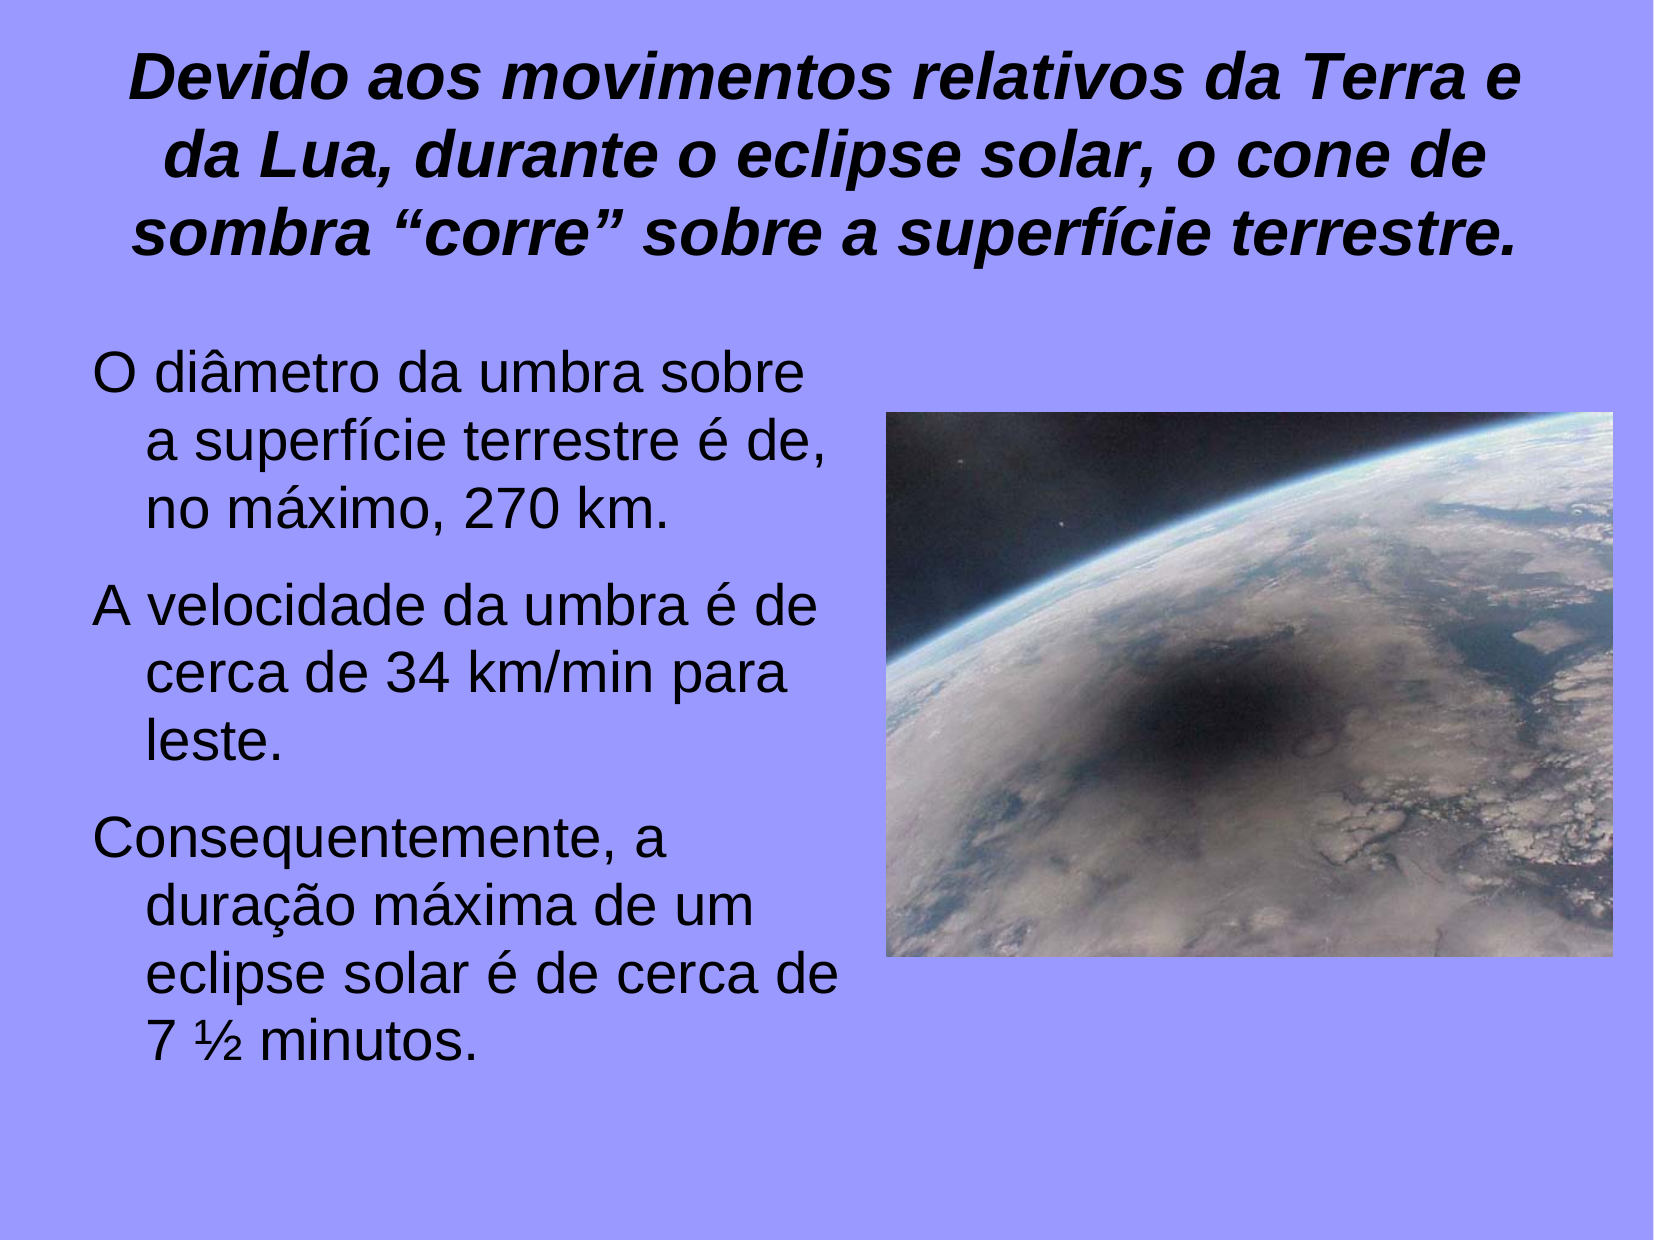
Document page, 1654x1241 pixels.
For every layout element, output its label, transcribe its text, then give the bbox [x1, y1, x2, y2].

picture [886, 412, 1613, 957]
list O diâmetro da umbra sobre a superfície terrestre é de, no máximo, 270 km. A velocidade da umbra é de cerca de 34 km/min para leste. Consequentemente, a duração máxima de um eclipse solar é de cerca de 7 ½ minutos. [75, 337, 856, 1149]
title Devido aos movimentos relativos da Terra e da Lua, durante o eclipse solar, o cone de sombra “corre” sobre a superfície terrestre. [82, 22, 1571, 283]
